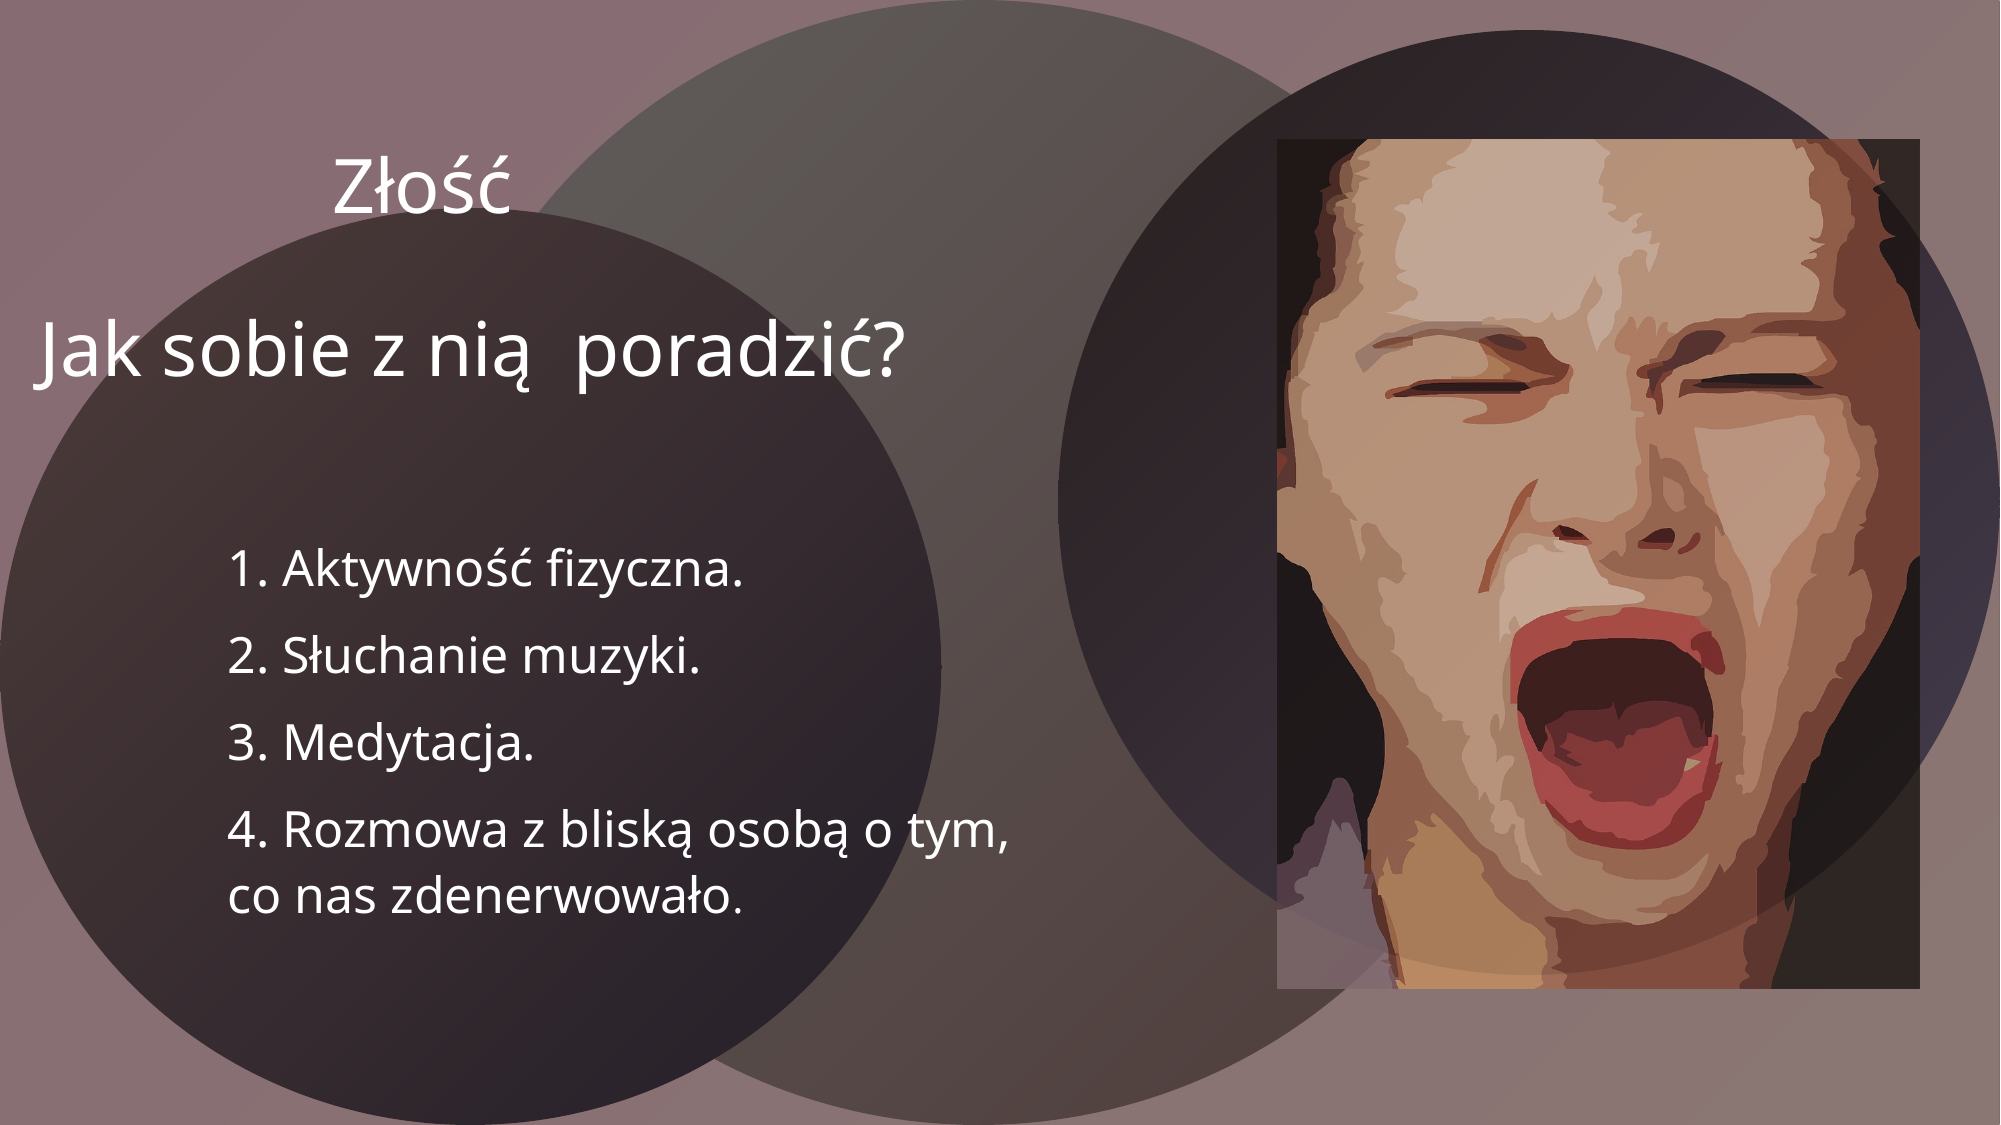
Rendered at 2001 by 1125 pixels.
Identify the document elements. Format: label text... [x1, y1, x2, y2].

picture [1277, 139, 1920, 989]
text_box [0, 0, 2000, 1125]
title Złość Jak sobie z nią poradzić? [24, 140, 1089, 482]
list 1. Aktywność fizyczna. 2. Słuchanie muzyki. 3. Medytacja. 4. Rozmowa z bliską osobą o tym, co nas zdenerwowało. [137, 523, 1089, 1014]
